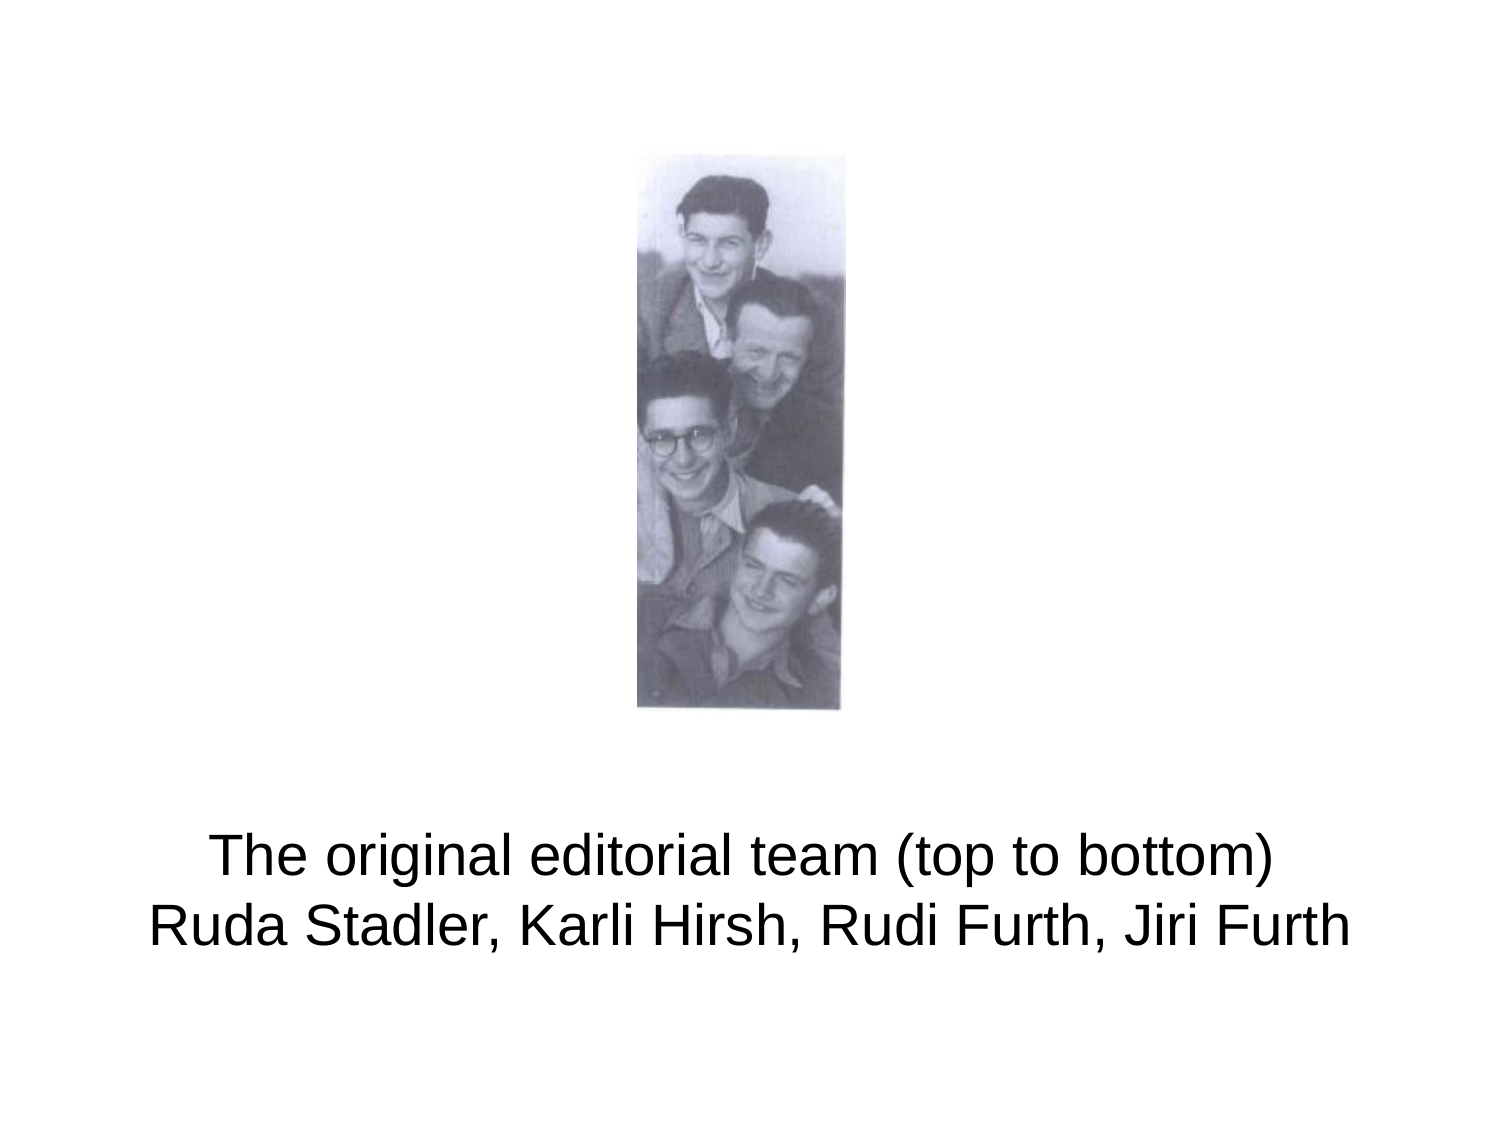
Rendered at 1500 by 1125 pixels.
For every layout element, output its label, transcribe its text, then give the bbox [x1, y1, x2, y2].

picture [637, 149, 846, 716]
title The original editorial team (top to bottom) Ruda Stadler, Karli Hirsh, Rudi Furth, Jiri Furth [75, 787, 1427, 987]
